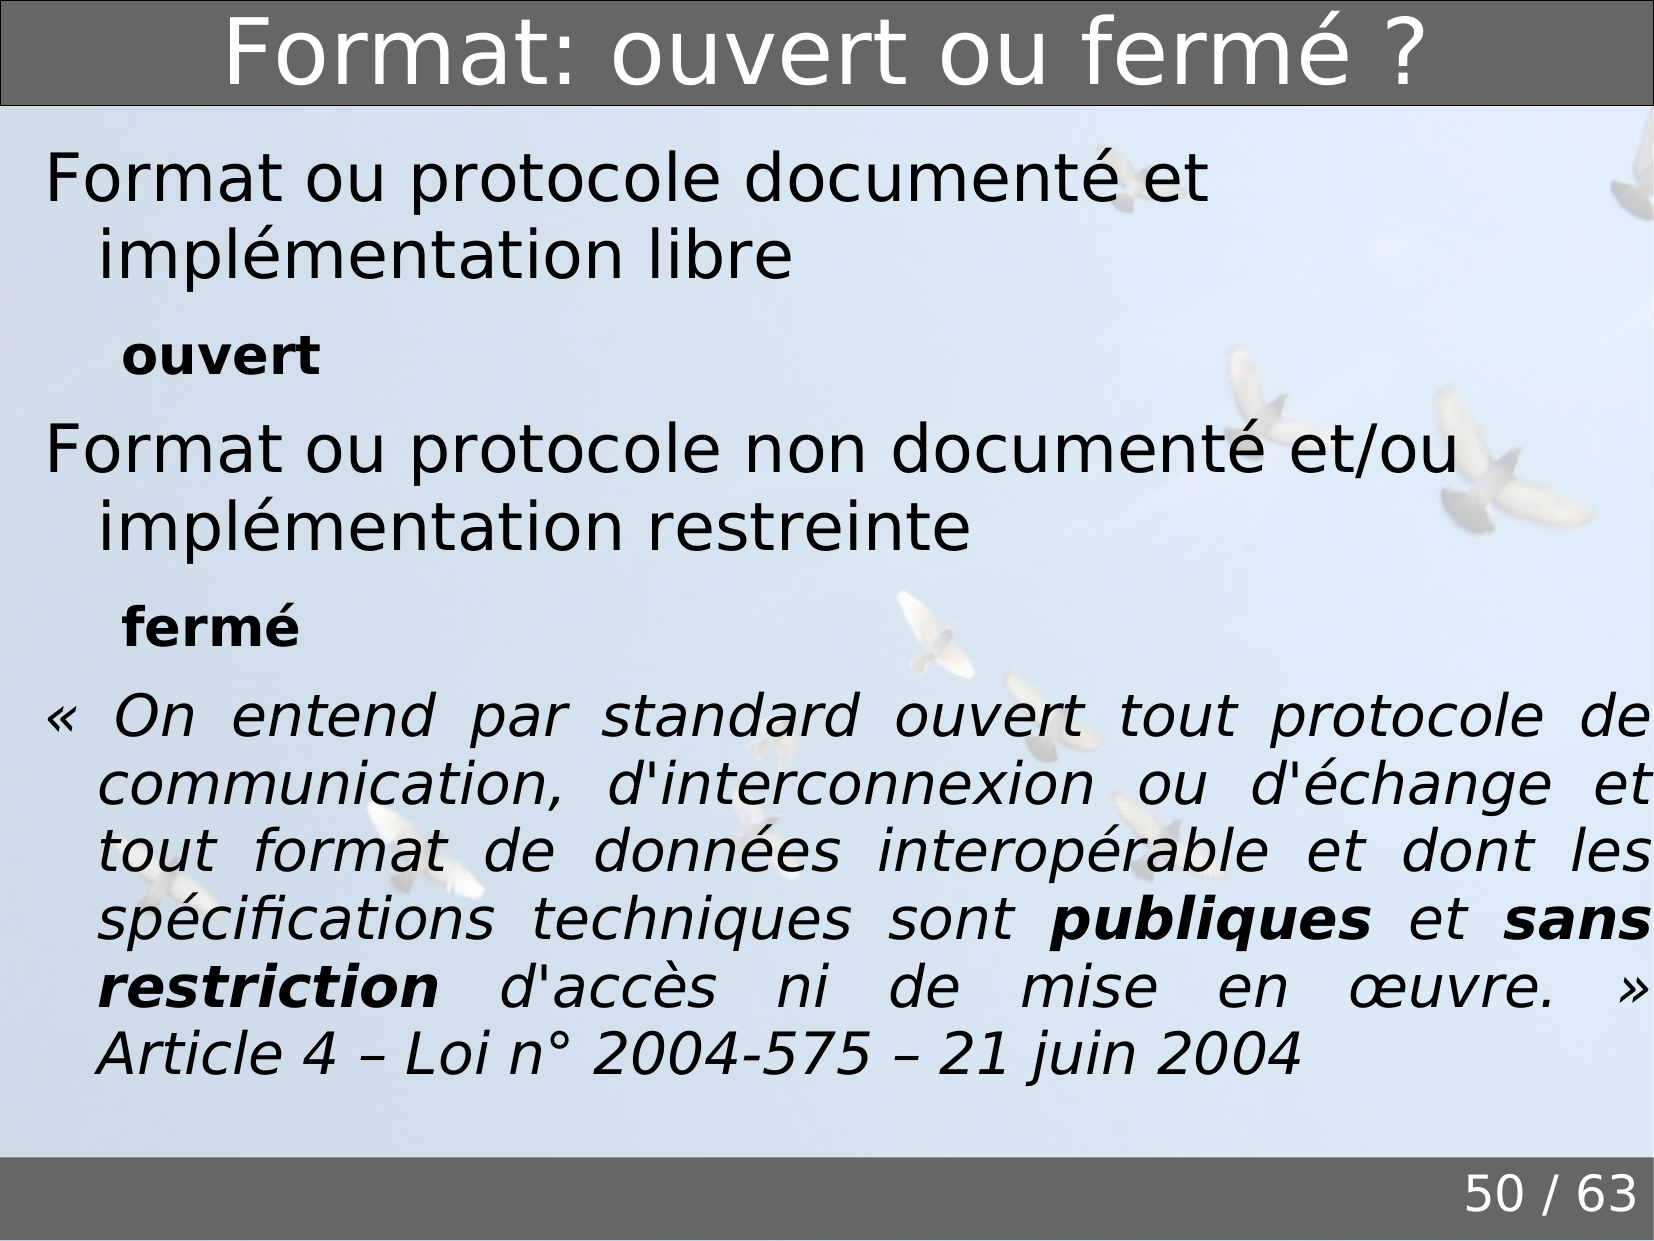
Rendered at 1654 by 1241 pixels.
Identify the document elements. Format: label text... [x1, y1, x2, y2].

title Format: ouvert ou fermé ? [0, 0, 1654, 107]
list Format ou protocole documenté et implémentation libre ouvert Format ou protocole non documenté et/ou implémentation restreinte fermé « On entend par standard ouvert tout protocole de communication, d'interconnexion ou d'échange et tout format de données interopérable et dont les spécifications techniques sont publiques et sans restriction d'accès ni de mise en œuvre. » Article 4 – Loi n° 2004-575 – 21 juin 2004 [26, 139, 1654, 1113]
